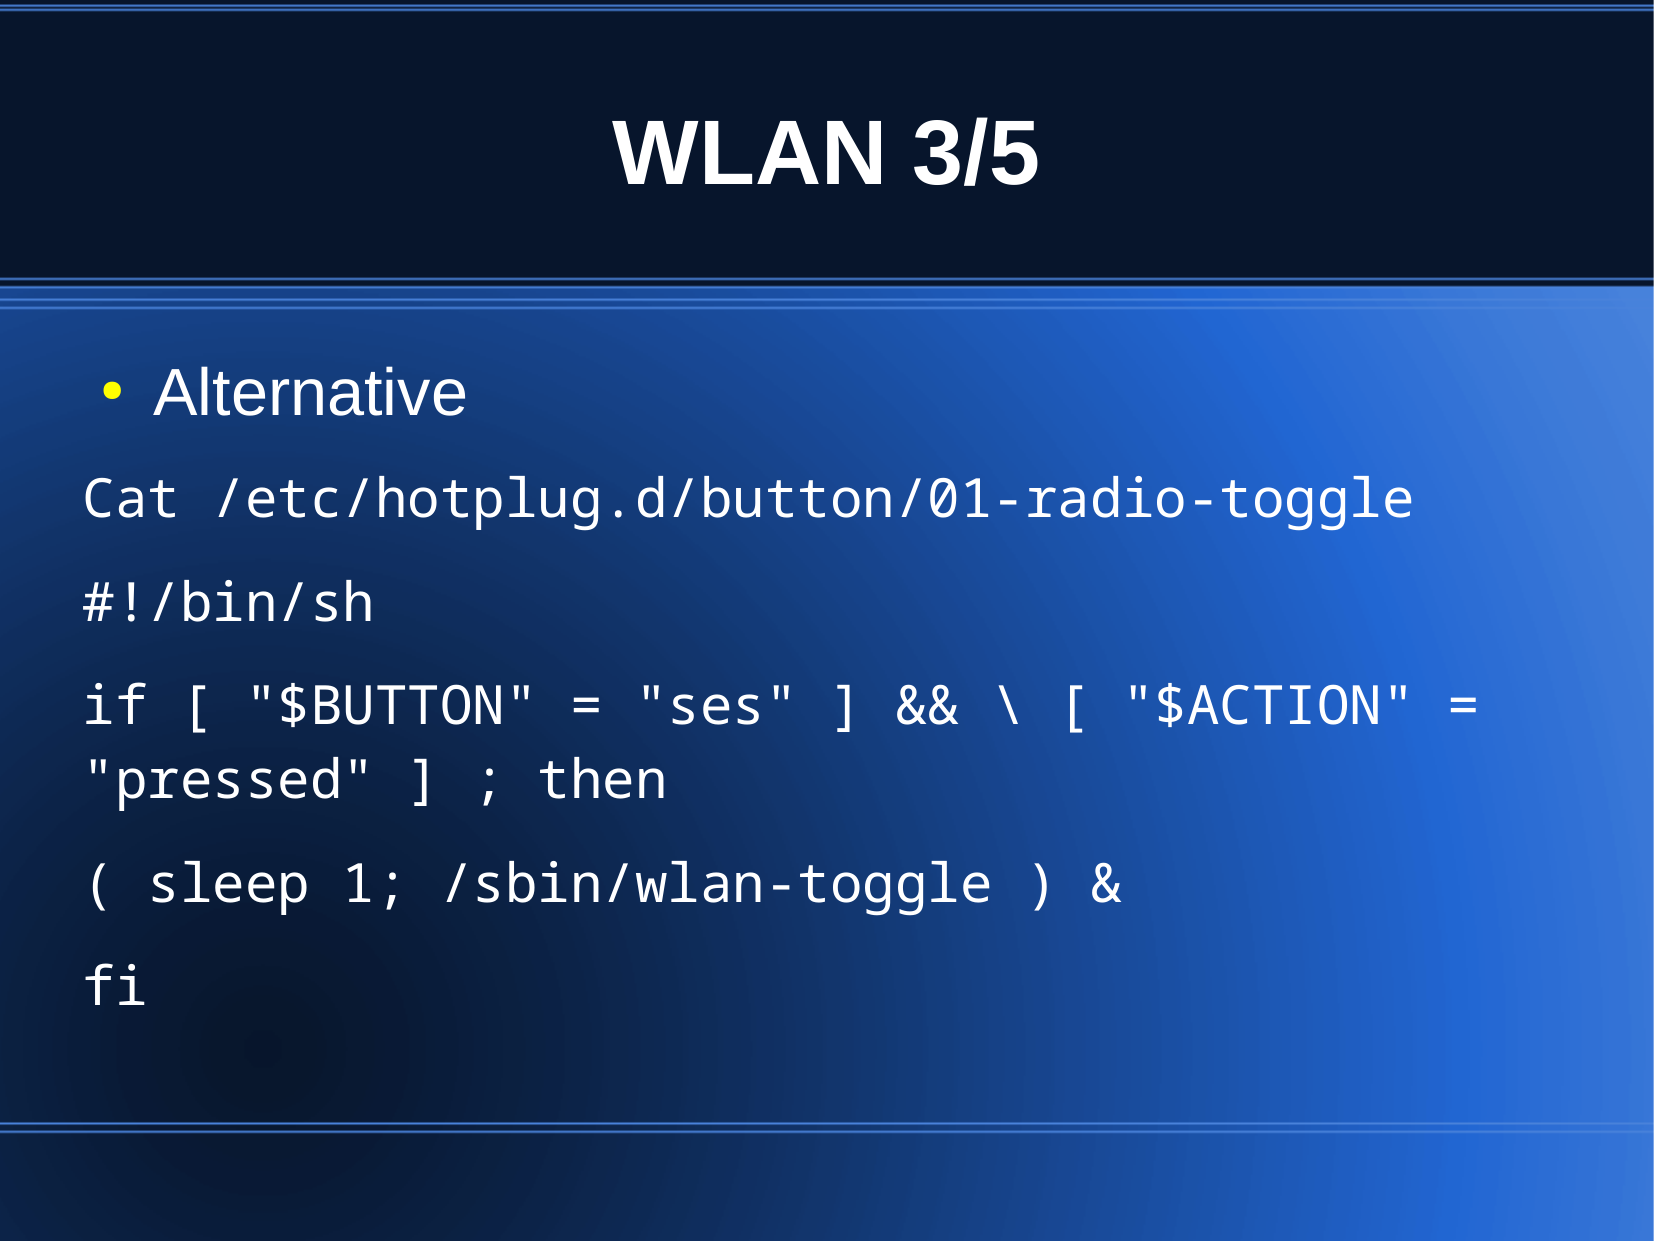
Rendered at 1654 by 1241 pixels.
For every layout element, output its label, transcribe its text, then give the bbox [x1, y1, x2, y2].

list Alternative Cat /etc/hotplug.d/button/01-radio-toggle #!/bin/sh if [ "$BUTTON" = "ses" ] && \ [ "$ACTION" = "pressed" ] ; then ( sleep 1; /sbin/wlan-toggle ) & fi [82, 355, 1571, 1159]
title WLAN 3/5 [82, 56, 1571, 250]
picture [0, 0, 1654, 1241]
